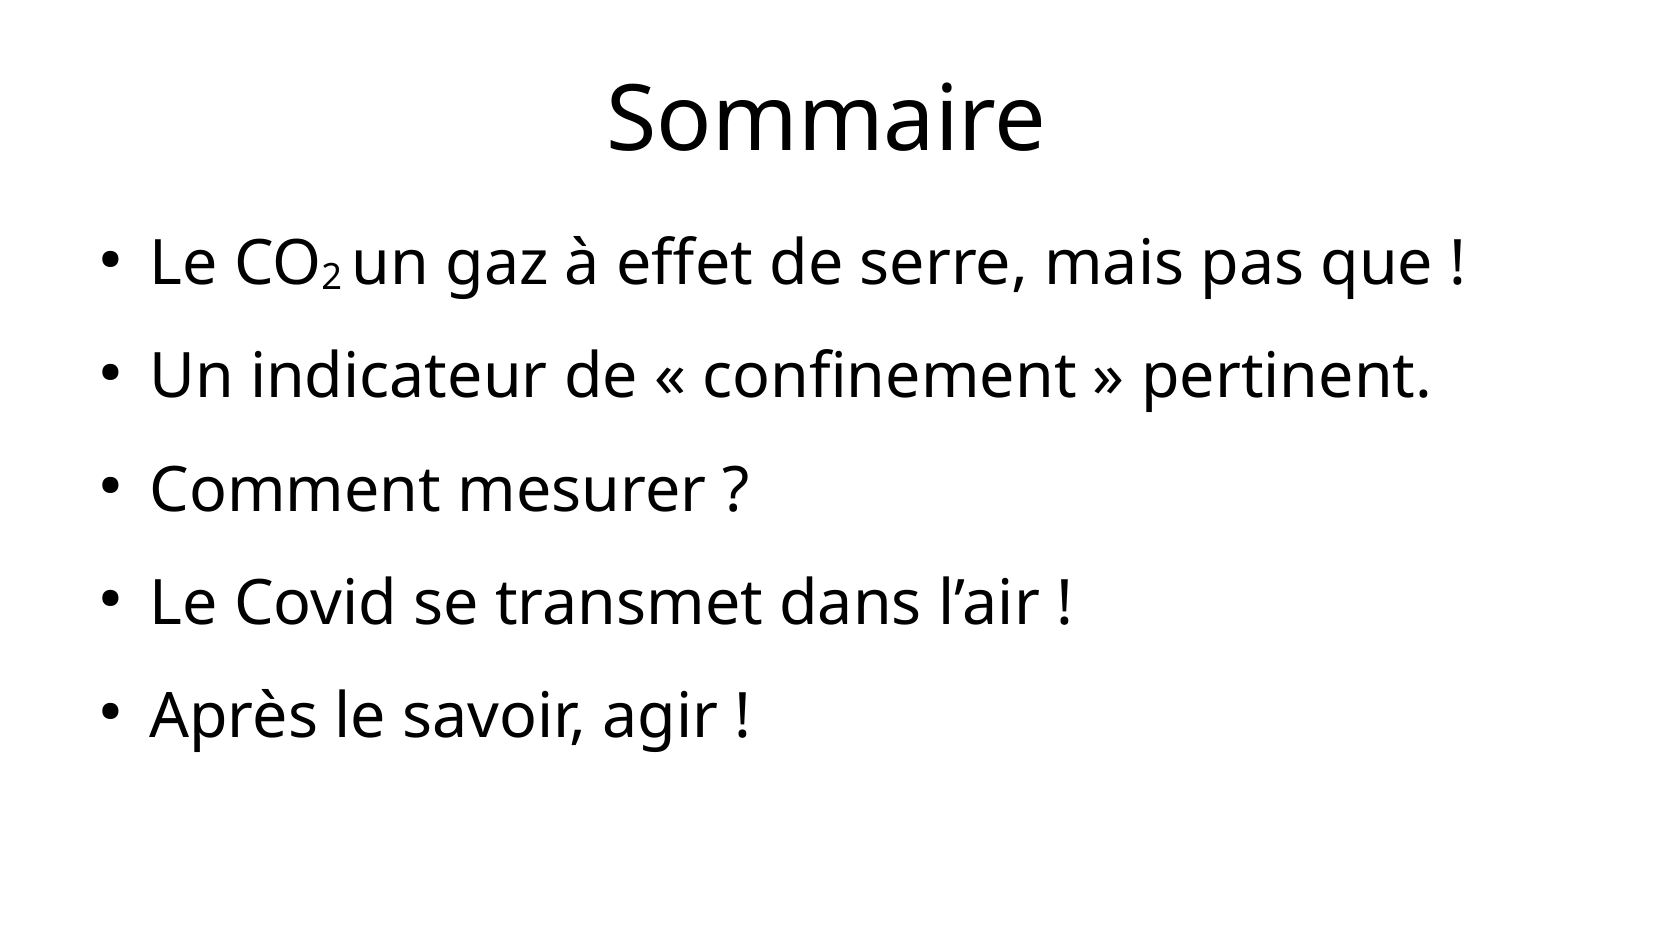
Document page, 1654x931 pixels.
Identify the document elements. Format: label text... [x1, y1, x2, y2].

title Sommaire [82, 37, 1571, 193]
list Le CO2 un gaz à effet de serre, mais pas que ! Un indicateur de « confinement » pertinent. Comment mesurer ? Le Covid se transmet dans l’air ! Après le savoir, agir ! [82, 217, 1571, 758]
